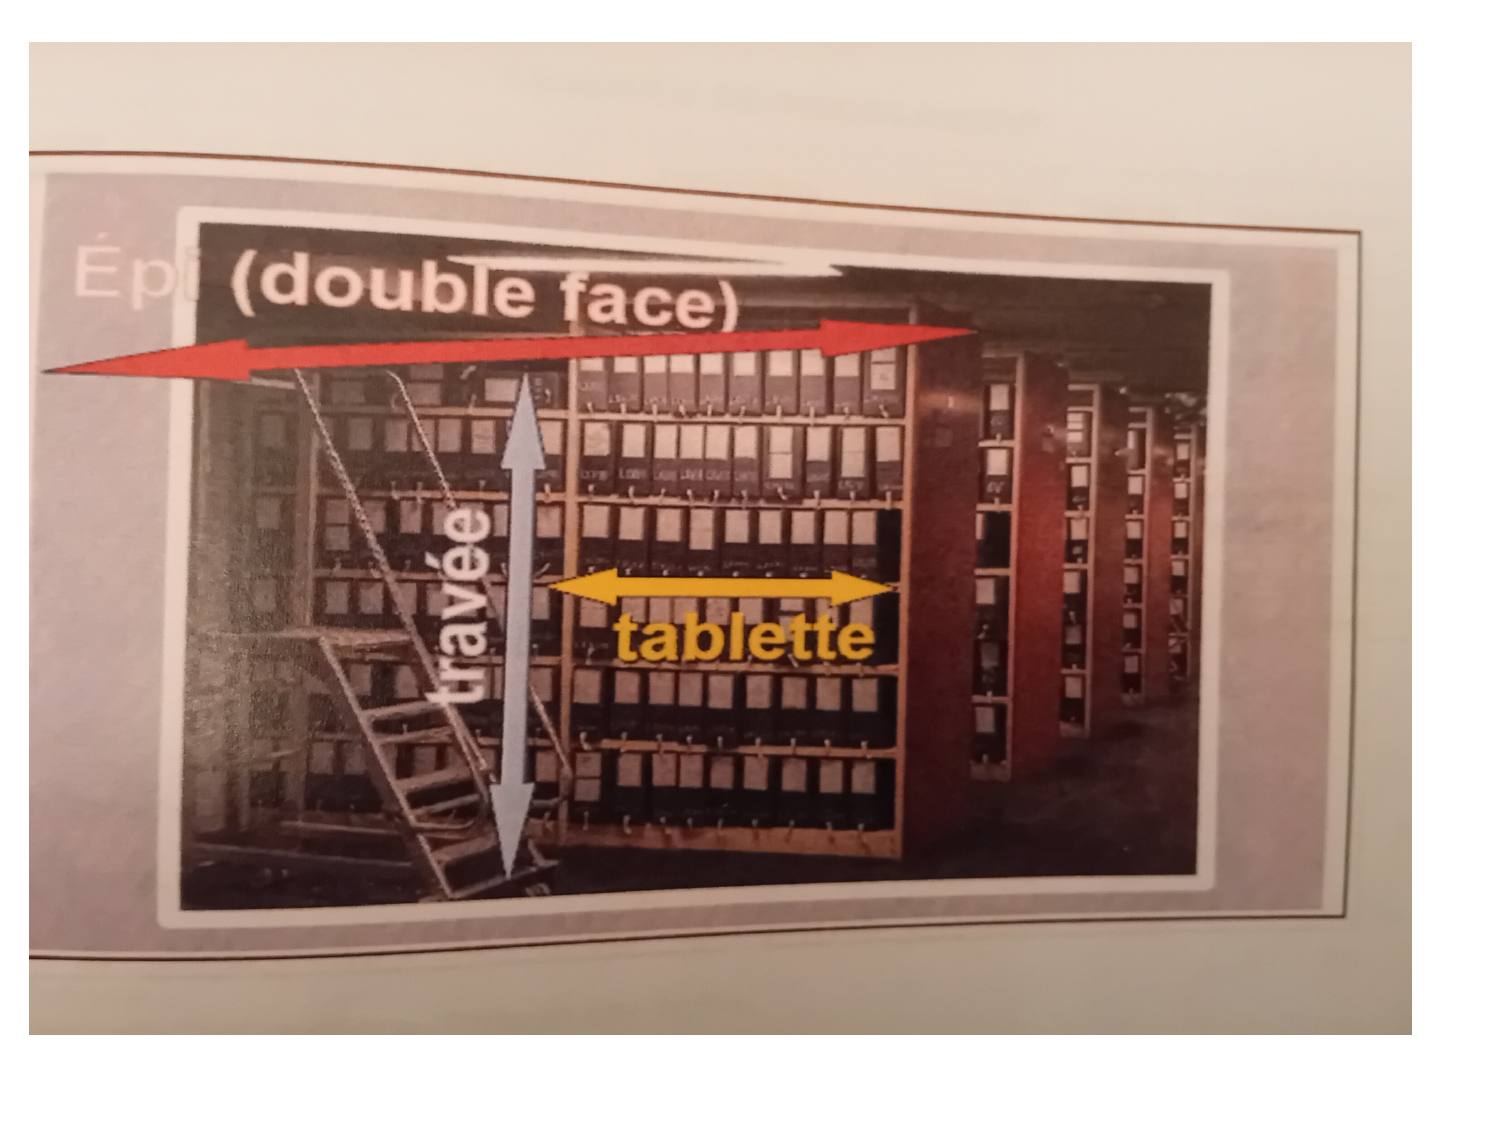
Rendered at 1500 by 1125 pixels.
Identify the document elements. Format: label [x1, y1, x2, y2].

picture [29, 42, 1412, 1035]
